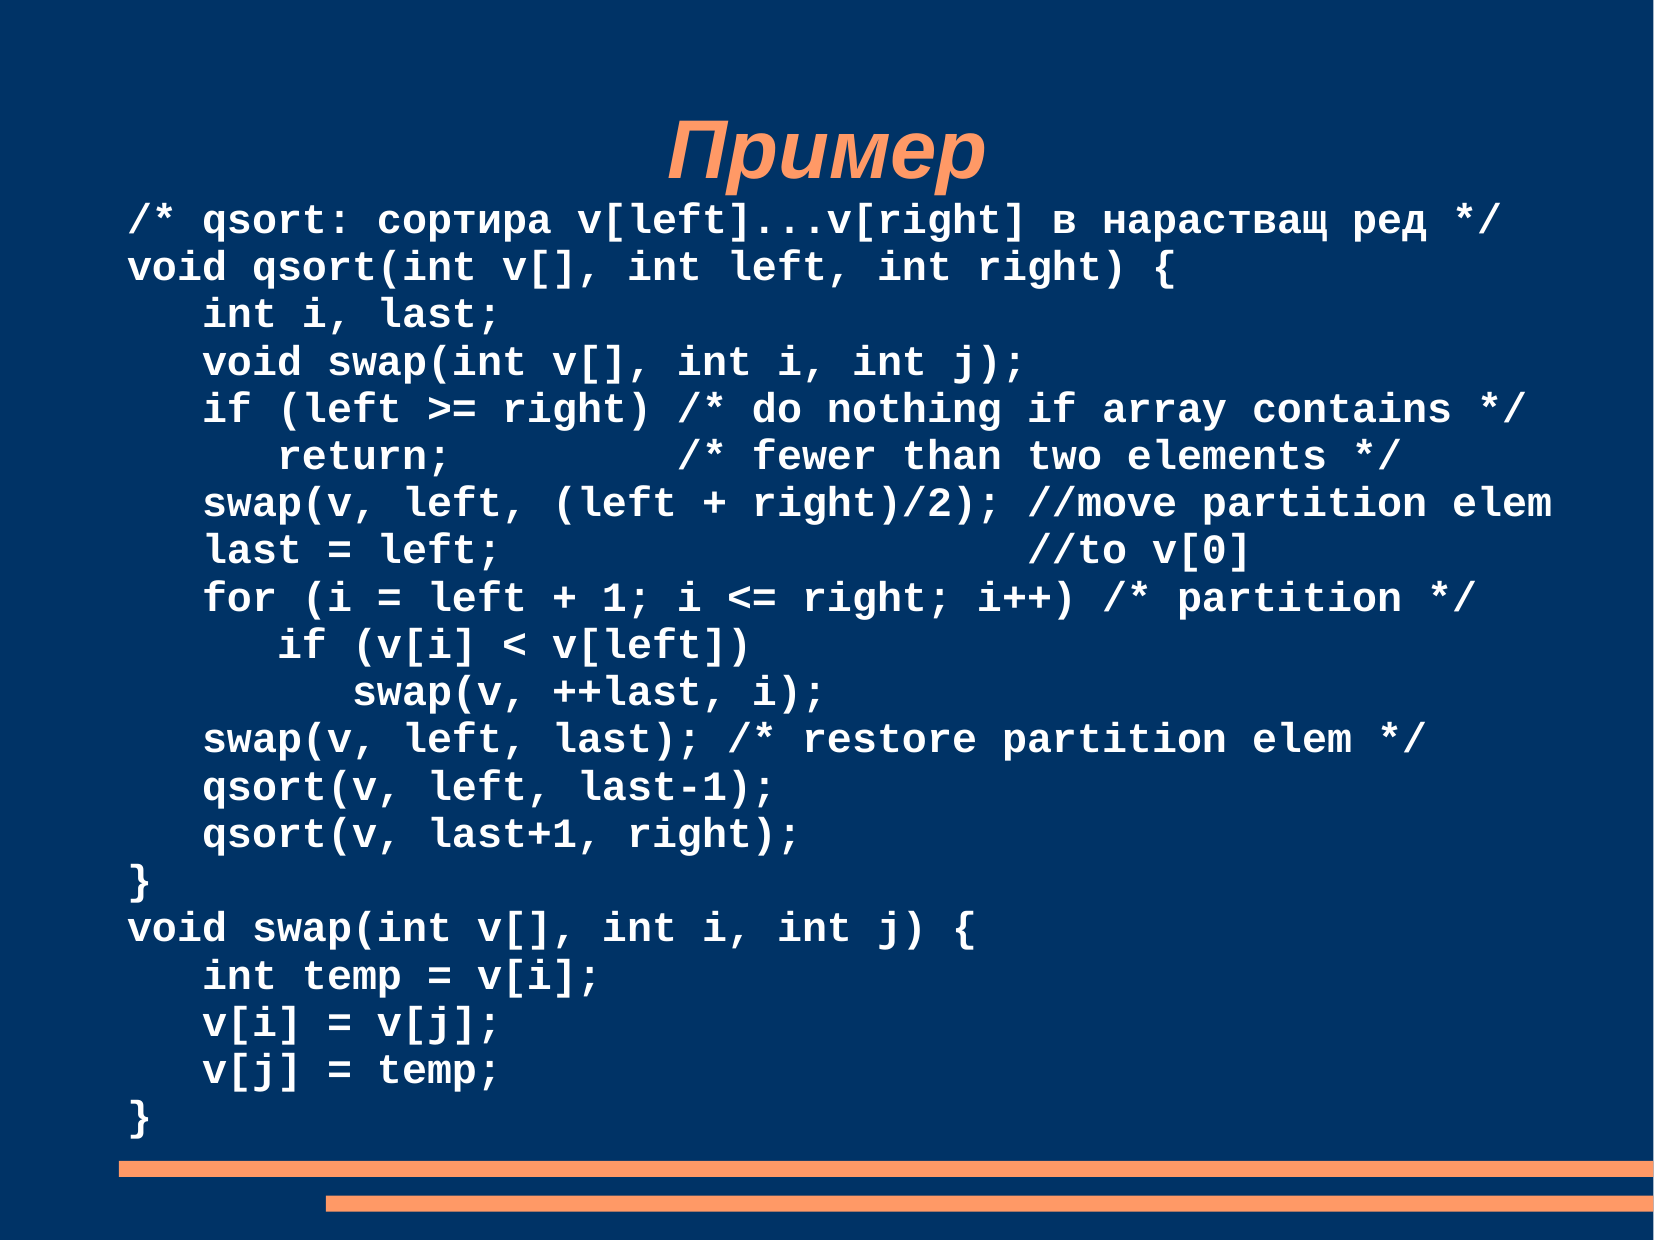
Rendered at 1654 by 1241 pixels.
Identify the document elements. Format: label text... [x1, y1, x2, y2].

text_box /* qsort: сортира v[left]...v[right] в нарастващ ред */ void qsort(int v[], int left, int right) { int i, last; void swap(int v[], int i, int j); if (left >= right) /* do nothing if array contains */ return; /* fewer than two elements */ swap(v, left, (left + right)/2); //move partition elem last = left; //to v[0] for (i = left + 1; i <= right; i++) /* partition */ if (v[i] < v[left]) swap(v, ++last, i); swap(v, left, last); /* restore partition elem */ qsort(v, left, last-1); qsort(v, last+1, right); } void swap(int v[], int i, int j) { int temp = v[i]; v[i] = v[j]; v[j] = temp; } [112, 191, 1626, 1162]
title Пример [121, 46, 1534, 191]
